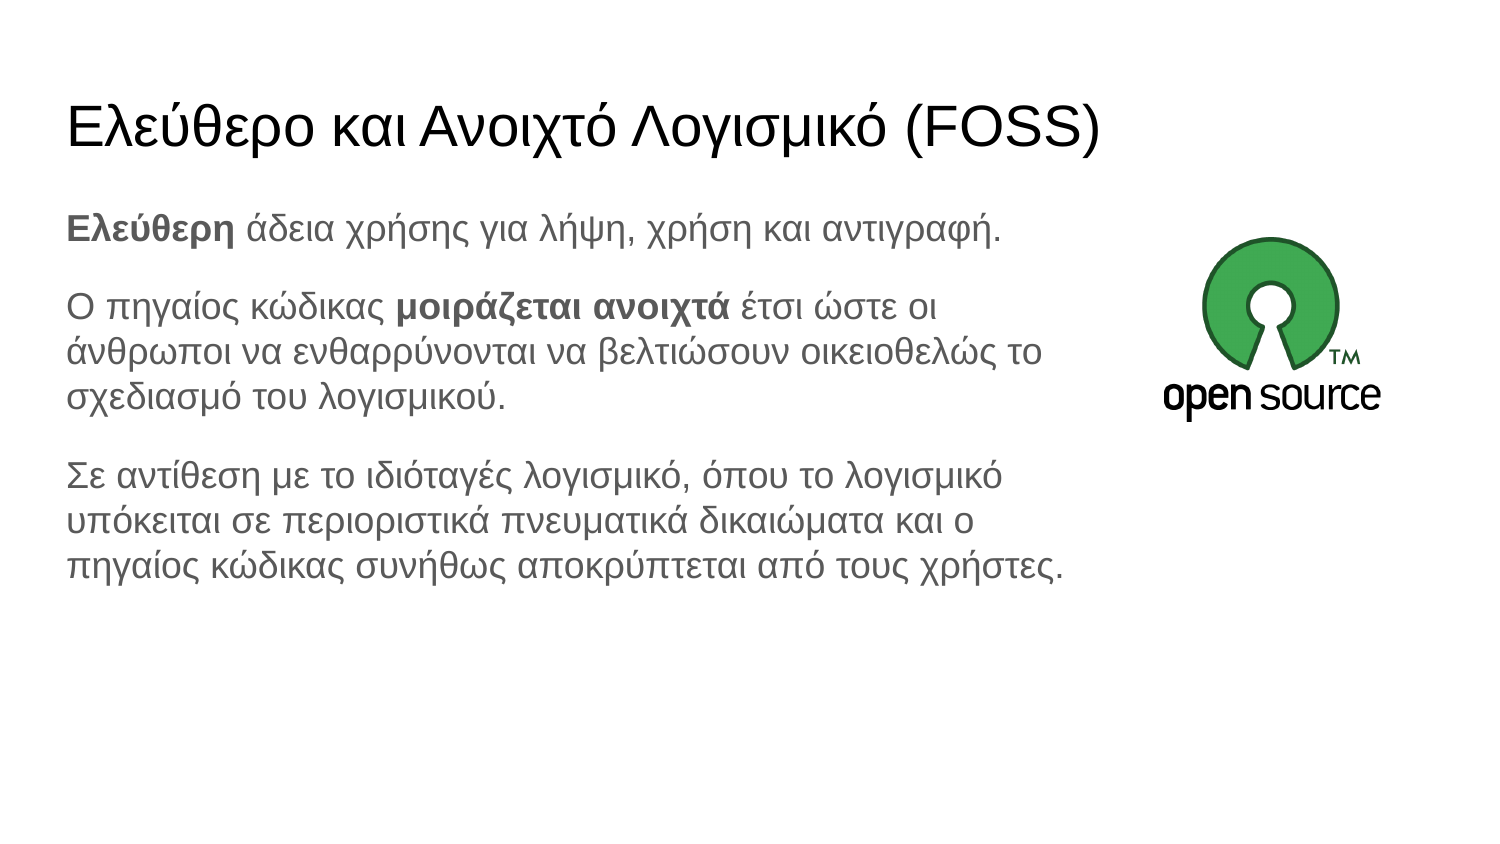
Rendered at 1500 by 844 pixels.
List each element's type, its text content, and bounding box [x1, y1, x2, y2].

picture [1151, 225, 1393, 434]
list Ελεύθερη άδεια χρήσης για λήψη, χρήση και αντιγραφή. Ο πηγαίος κώδικας μοιράζεται ανοιχτά έτσι ώστε οι άνθρωποι να ενθαρρύνονται να βελτιώσουν οικειοθελώς το σχεδιασμό του λογισμικού. Σε αντίθεση με το ιδιόταγές λογισμικό, όπου το λογισμικό υπόκειται σε περιοριστικά πνευματικά δικαιώματα και ο πηγαίος κώδικας συνήθως αποκρύπτεται από τους χρήστες. [51, 189, 1084, 750]
title Ελεύθερο και Ανοιχτό Λογισμικό (FOSS) [51, 72, 1449, 167]
